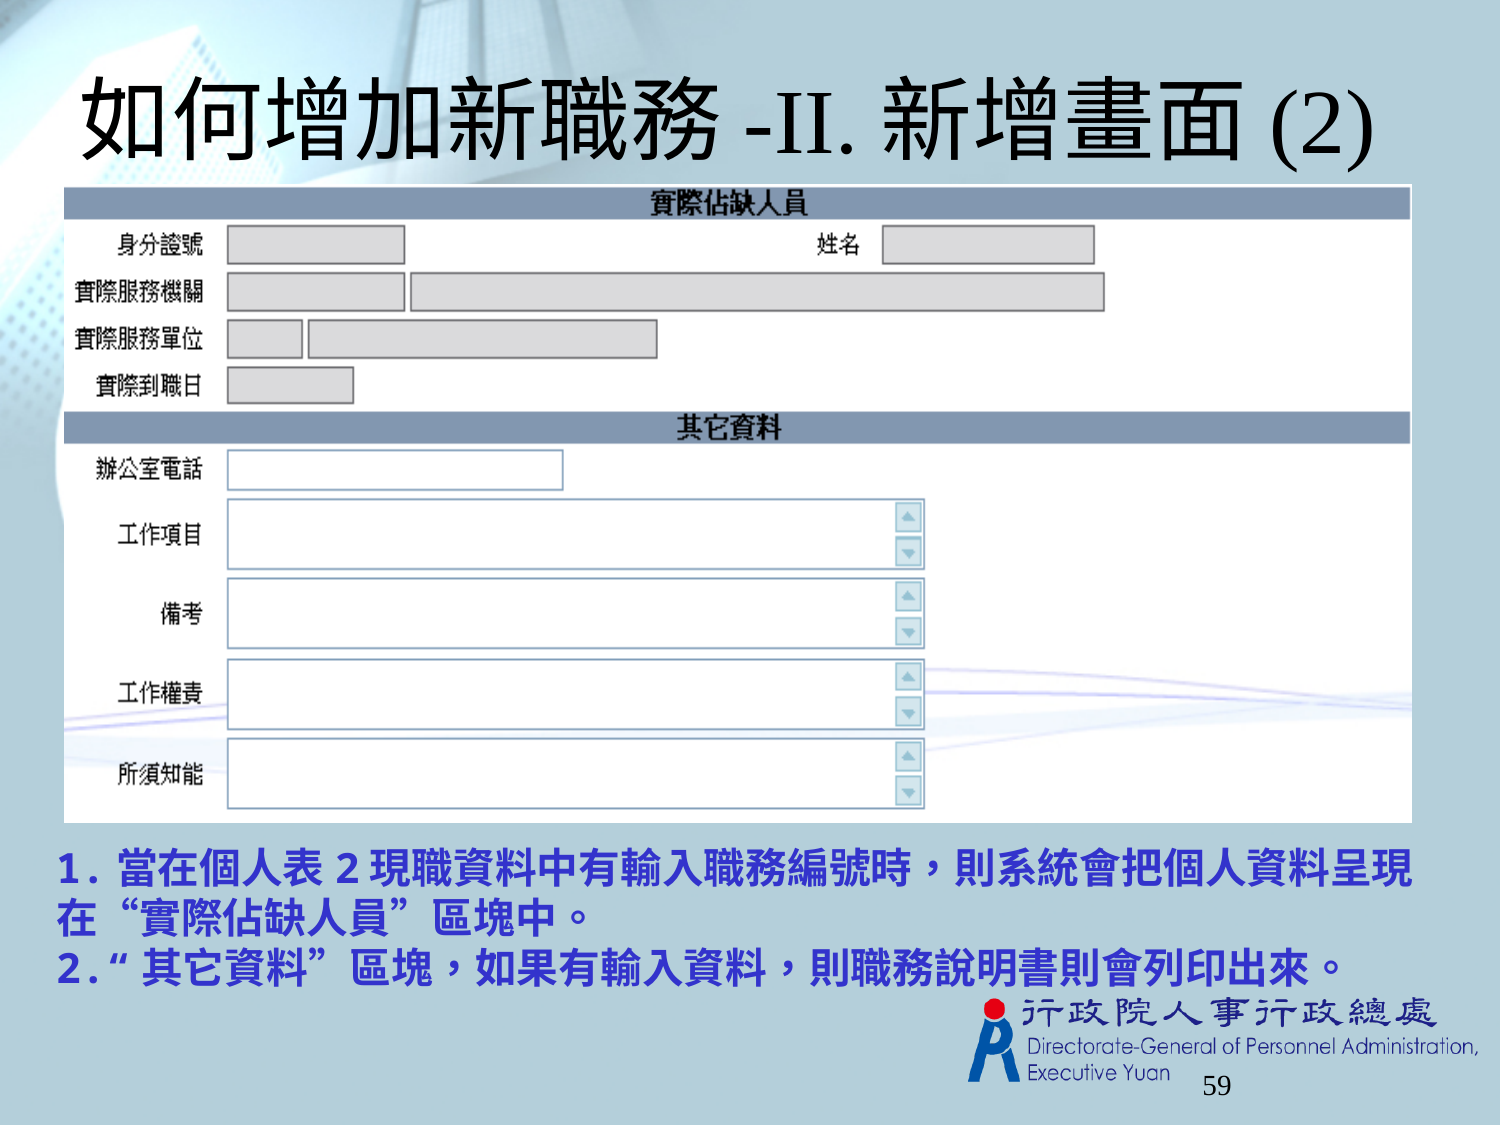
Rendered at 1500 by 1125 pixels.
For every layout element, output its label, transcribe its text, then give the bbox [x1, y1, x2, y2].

picture [64, 184, 1412, 823]
text_box 1.當在個人表2現職資料中有輸入職務編號時，則系統會把個人資料呈現在“實際佔缺人員”區塊中。 2.“其它資料”區塊，如果有輸入資料，則職務說明書則會列印出來。 [41, 834, 1435, 999]
text_box 如何增加新職務-II.新增畫面(2) [65, 55, 1447, 167]
text_box [1187, 1058, 1500, 1124]
